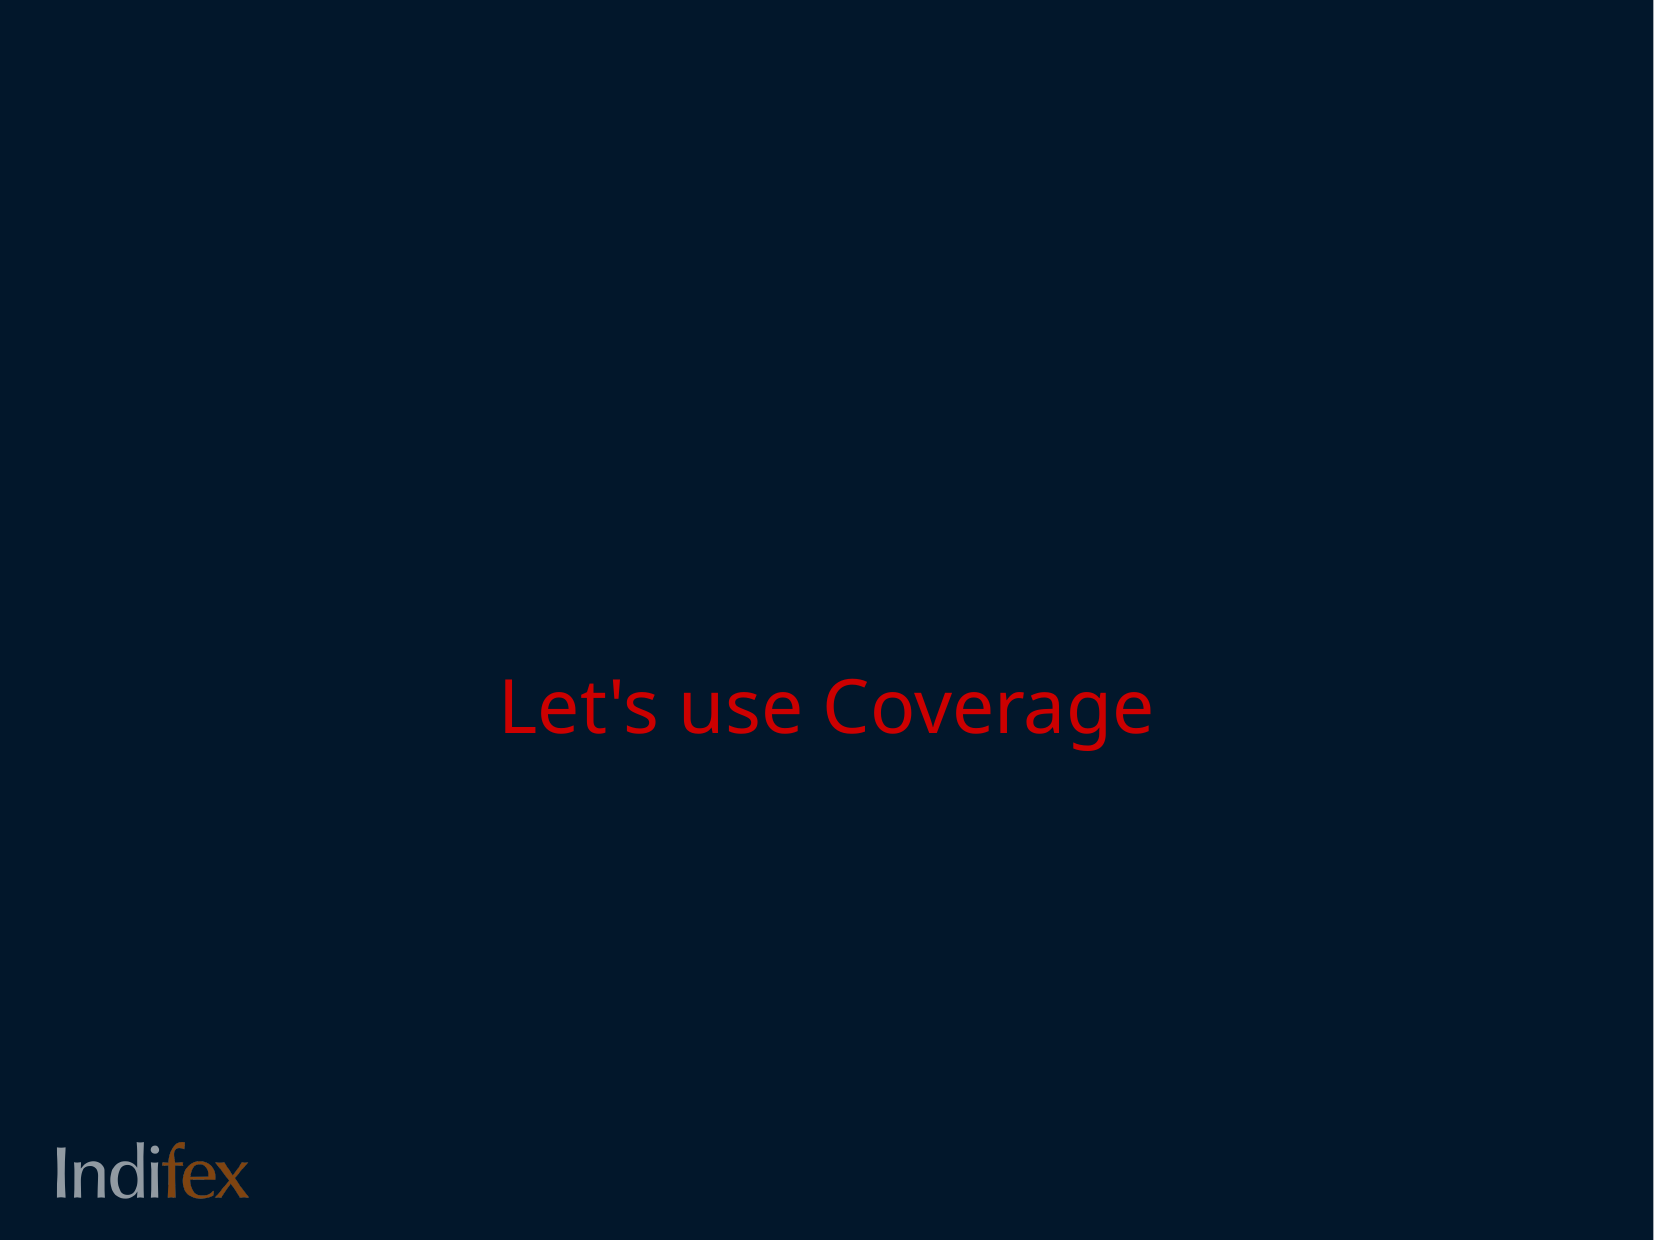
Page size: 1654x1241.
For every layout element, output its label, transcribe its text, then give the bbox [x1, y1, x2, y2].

subtitle Let's use Coverage [82, 290, 1571, 1109]
picture [56, 1142, 249, 1241]
